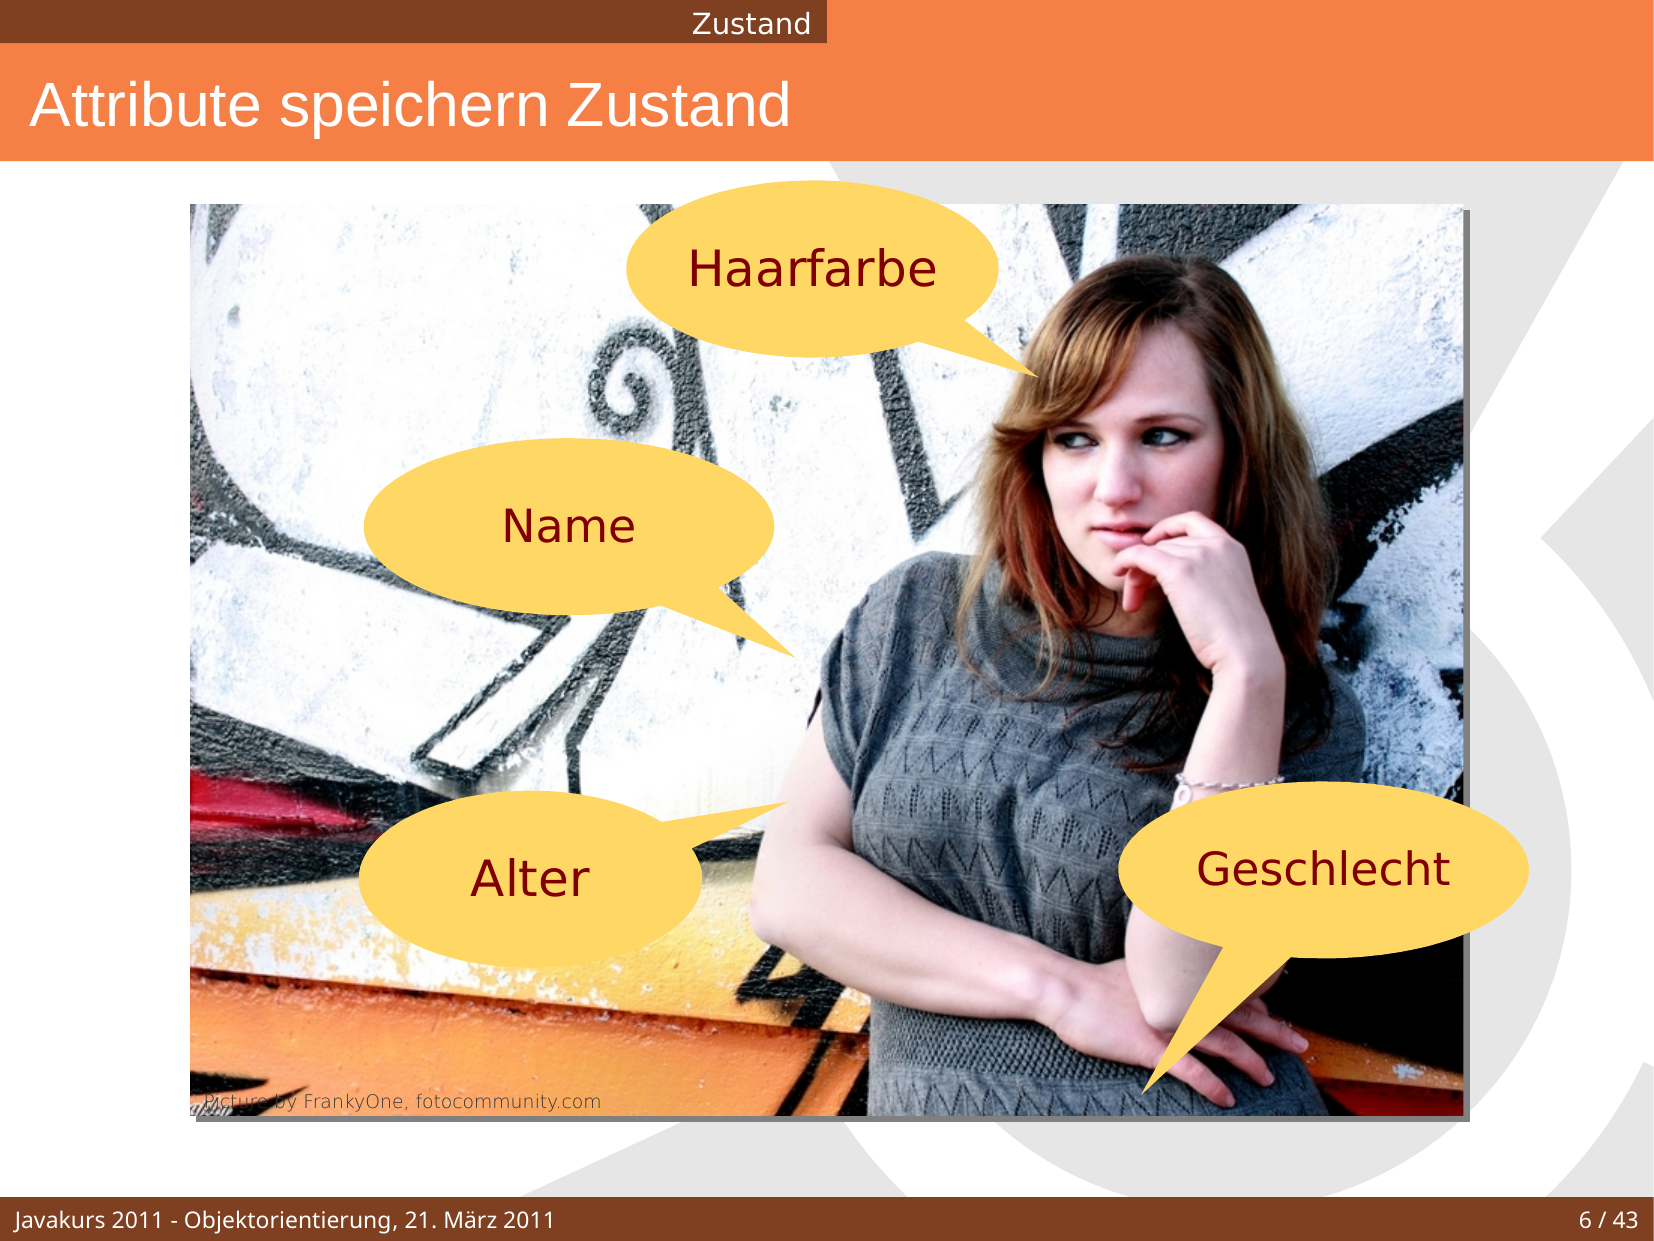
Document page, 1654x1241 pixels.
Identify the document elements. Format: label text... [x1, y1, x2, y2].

text_box [363, 438, 796, 658]
text_box Haarfarbe [687, 239, 938, 299]
text_box Geschlecht [1196, 843, 1452, 897]
text_box Zustand [29, 0, 827, 50]
title Attribute speichern Zustand [29, 67, 1595, 143]
text_box [358, 790, 789, 968]
text_box [626, 180, 1039, 378]
text_box Alter [470, 850, 591, 909]
picture [190, 204, 1464, 1116]
text_box Name [501, 499, 637, 554]
text_box Picture by FrankyOne, fotocommunity.com [188, 1083, 622, 1121]
text_box [1118, 781, 1529, 1096]
